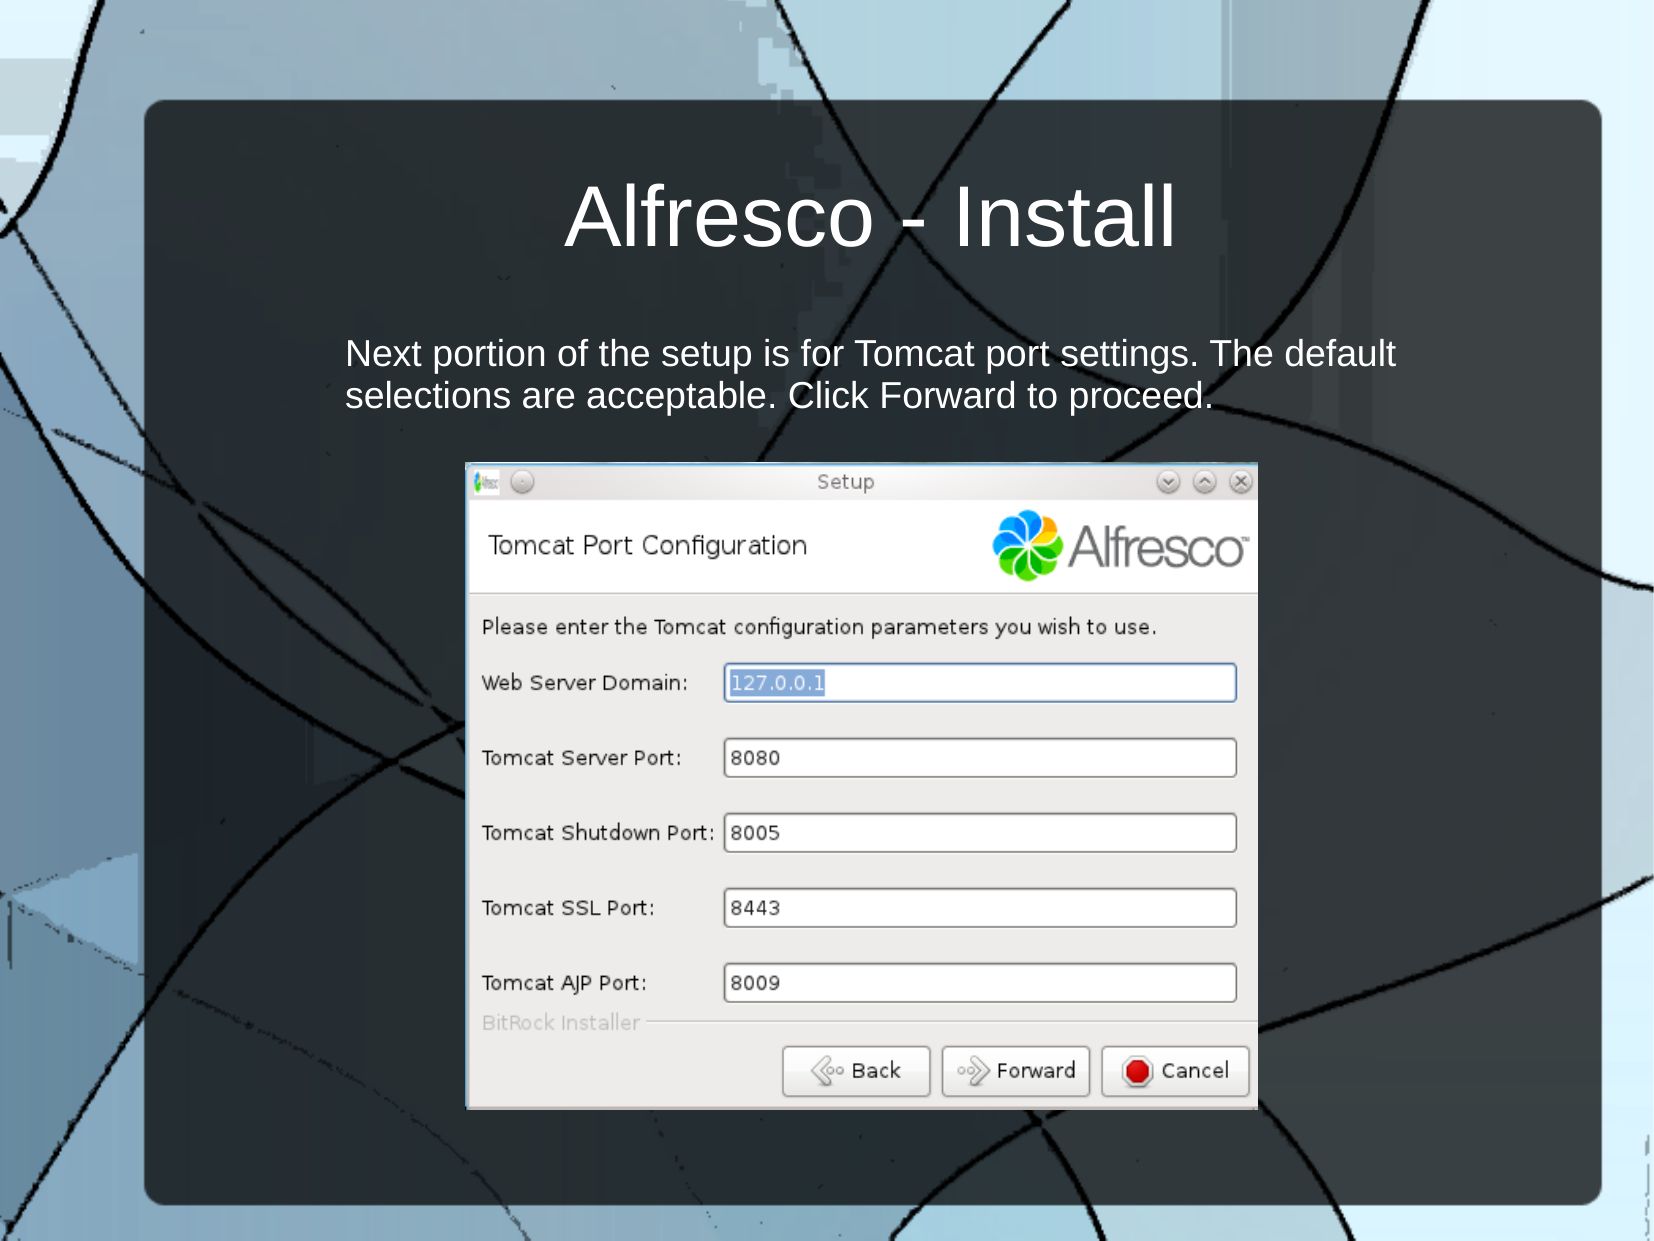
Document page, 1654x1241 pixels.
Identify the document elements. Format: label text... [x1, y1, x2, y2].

text_box Next portion of the setup is for Tomcat port settings. The default selections are acceptable. Click Forward to proceed. [330, 325, 1516, 595]
title Alfresco - Install [159, 108, 1583, 325]
picture [0, 0, 1654, 1241]
